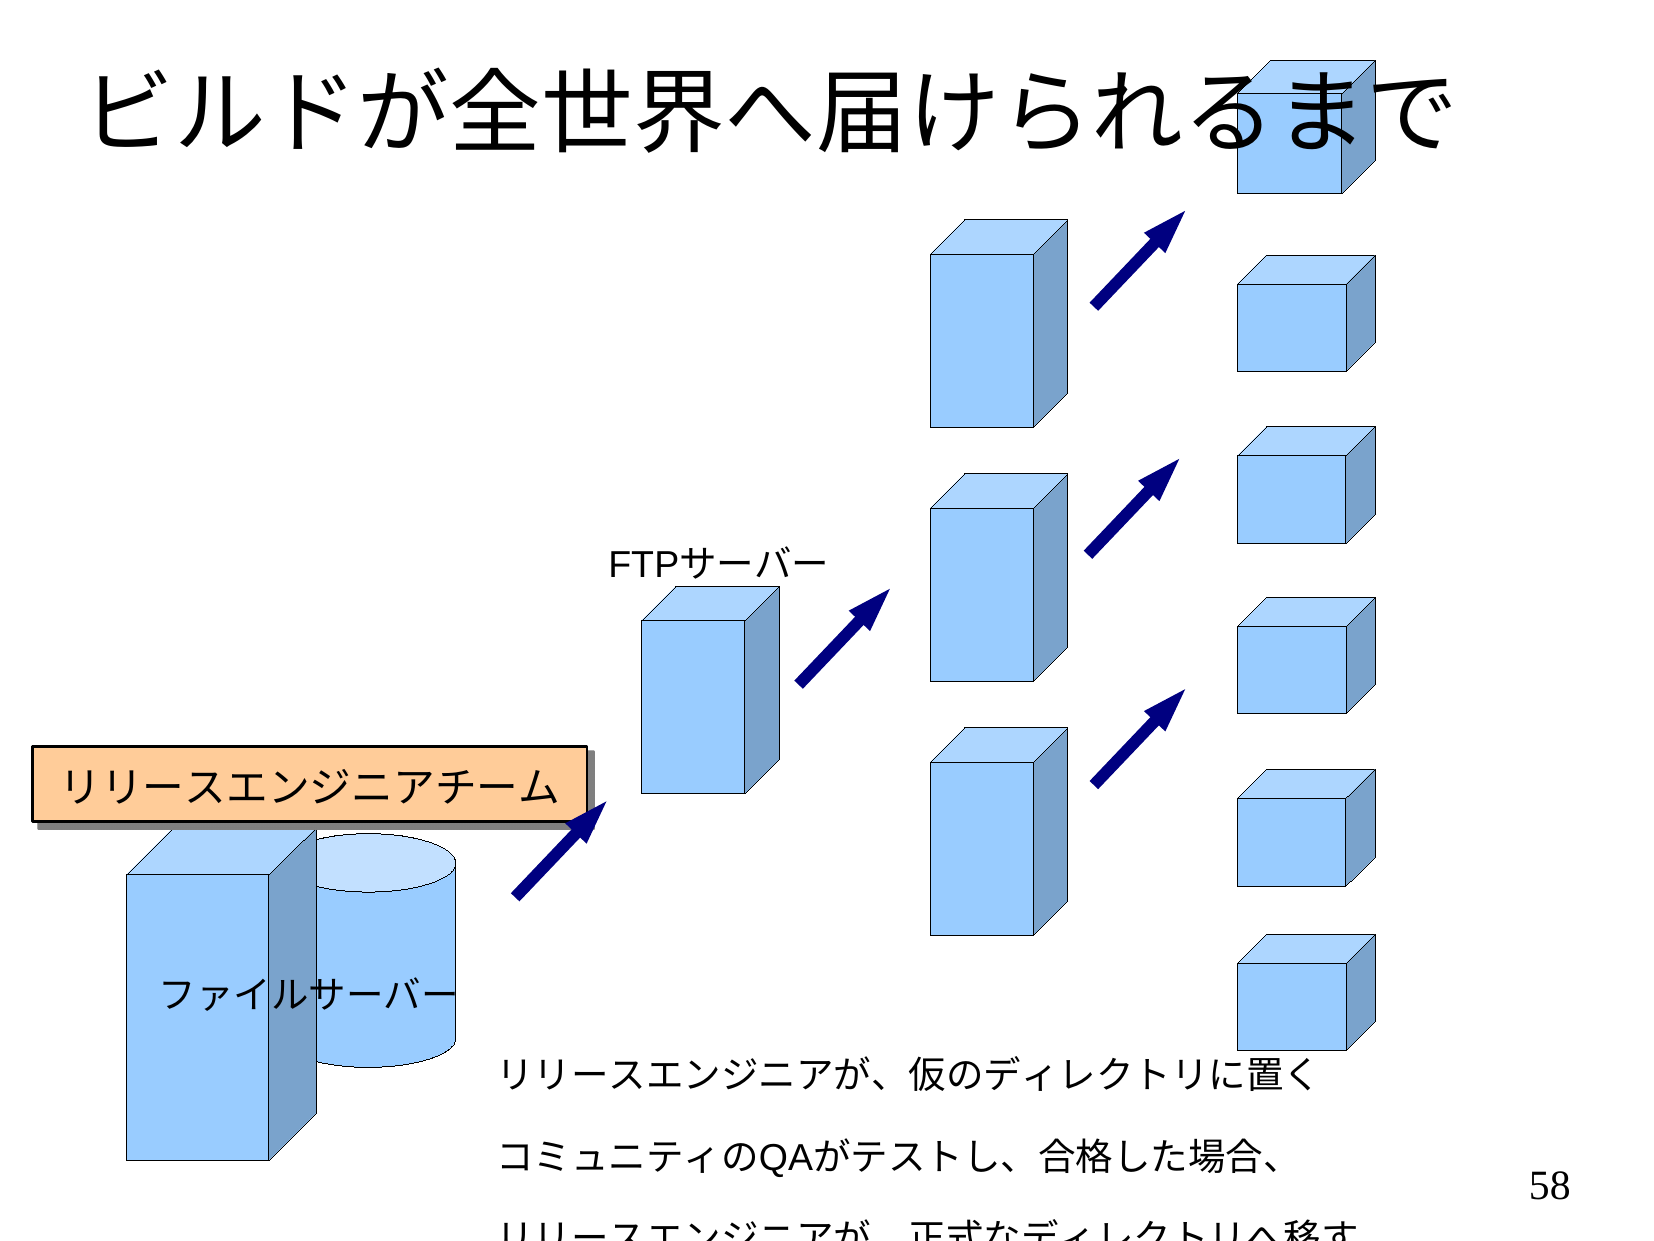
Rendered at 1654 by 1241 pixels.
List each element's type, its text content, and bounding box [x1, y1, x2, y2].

title インストール [317, 833, 456, 893]
text_box ファイルサーバー [144, 957, 449, 1010]
text_box [126, 830, 456, 1161]
text_box [1237, 597, 1376, 714]
text_box [1237, 426, 1376, 544]
title ビルドが全世界へ届けられるまで [82, 0, 1623, 213]
text_box [930, 727, 1068, 936]
text_box [930, 473, 1068, 682]
text_box リリースエンジニアチーム [32, 746, 532, 803]
text_box [1237, 934, 1376, 1051]
text_box リリースエンジニアが、仮のディレクトリに置く コミュニティのQAがテストし、合格した場合、 リリースエンジニアが、正式なディレクトリへ移す。 [481, 1010, 1287, 1183]
text_box FTPサーバー [593, 526, 842, 584]
text_box [930, 219, 1068, 428]
text_box [1237, 255, 1376, 372]
text_box [1237, 769, 1376, 887]
text_box [641, 586, 780, 794]
